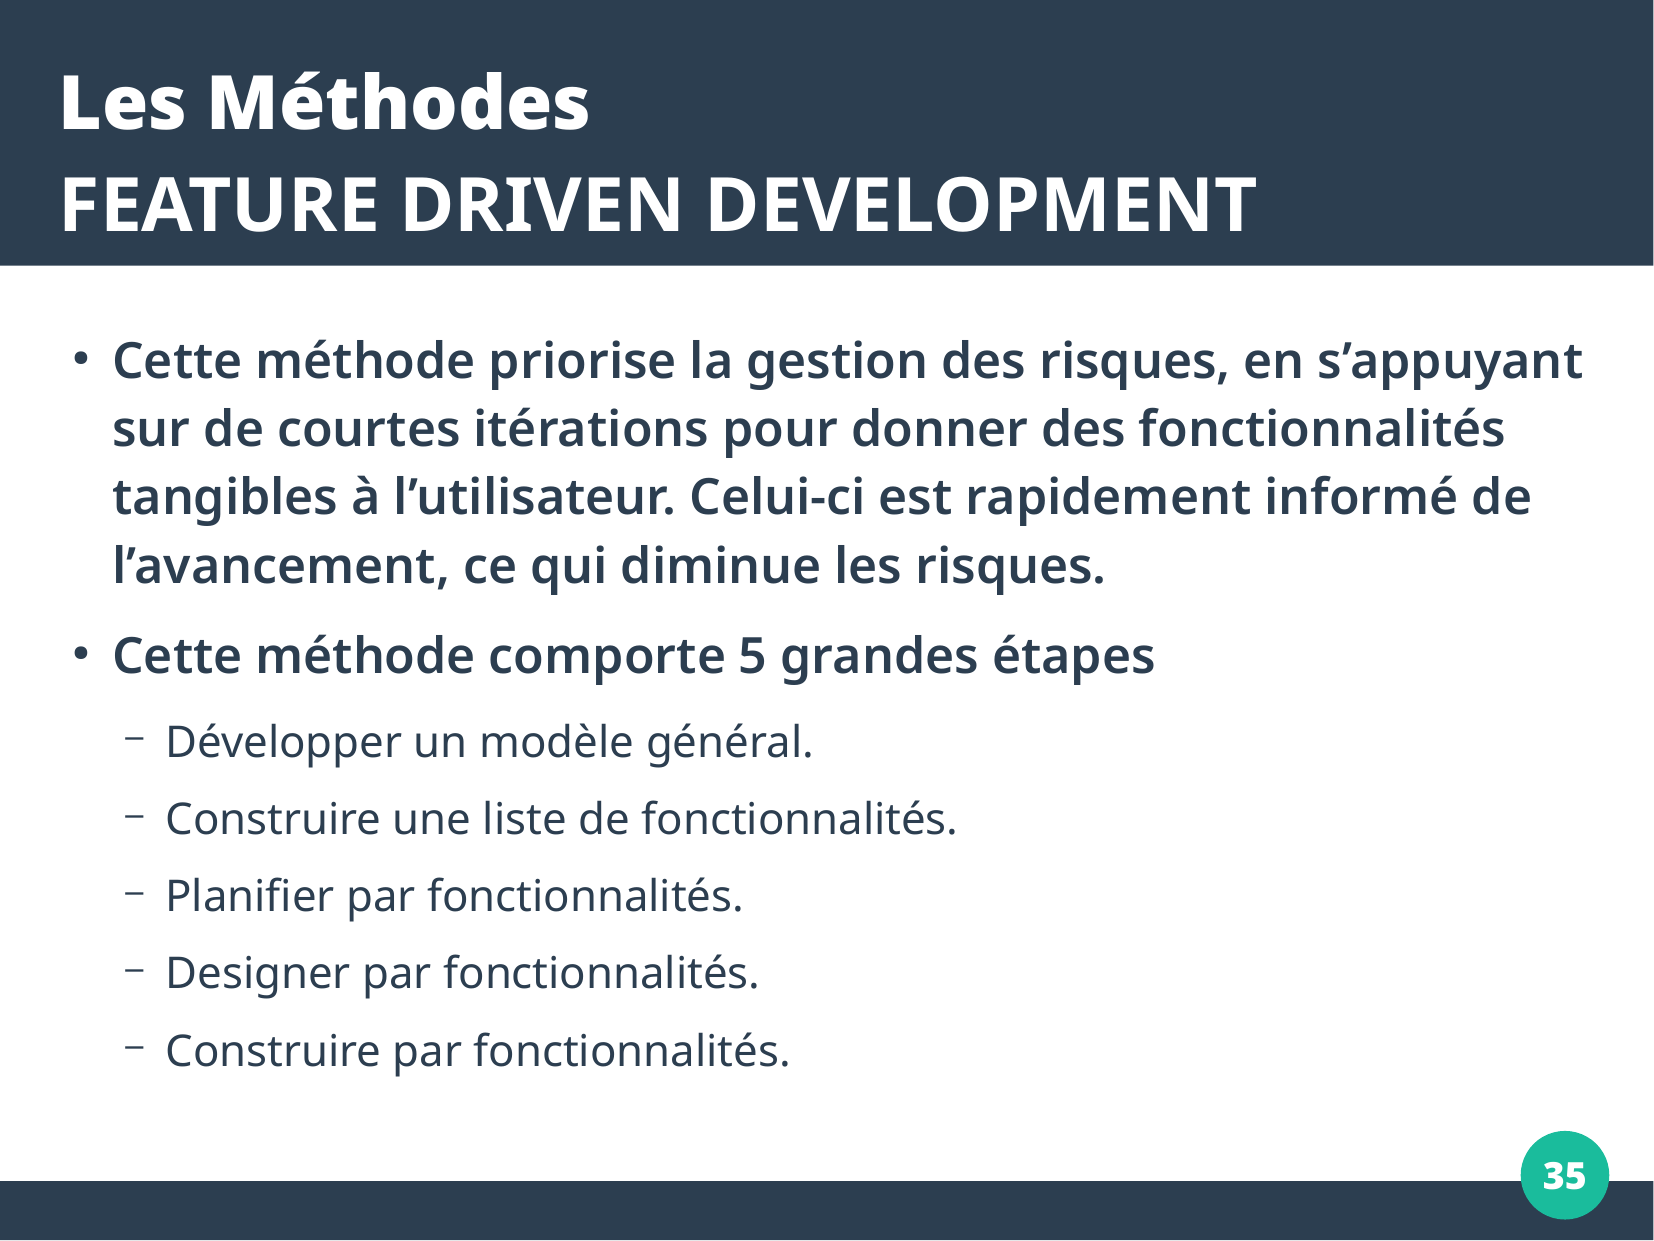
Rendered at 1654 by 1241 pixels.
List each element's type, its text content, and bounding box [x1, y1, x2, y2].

list Cette méthode priorise la gestion des risques, en s’appuyant sur de courtes itérations pour donner des fonctionnalités tangibles à l’utilisateur. Celui-ci est rapidement informé de l’avancement, ce qui diminue les risques. Cette méthode comporte 5 grandes étapes Développer un modèle général. Construire une liste de fonctionnalités. Planifier par fonctionnalités. Designer par fonctionnalités. Construire par fonctionnalités. [59, 324, 1595, 1152]
title Les Méthodes FEATURE DRIVEN DEVELOPMENT [59, 49, 1595, 207]
